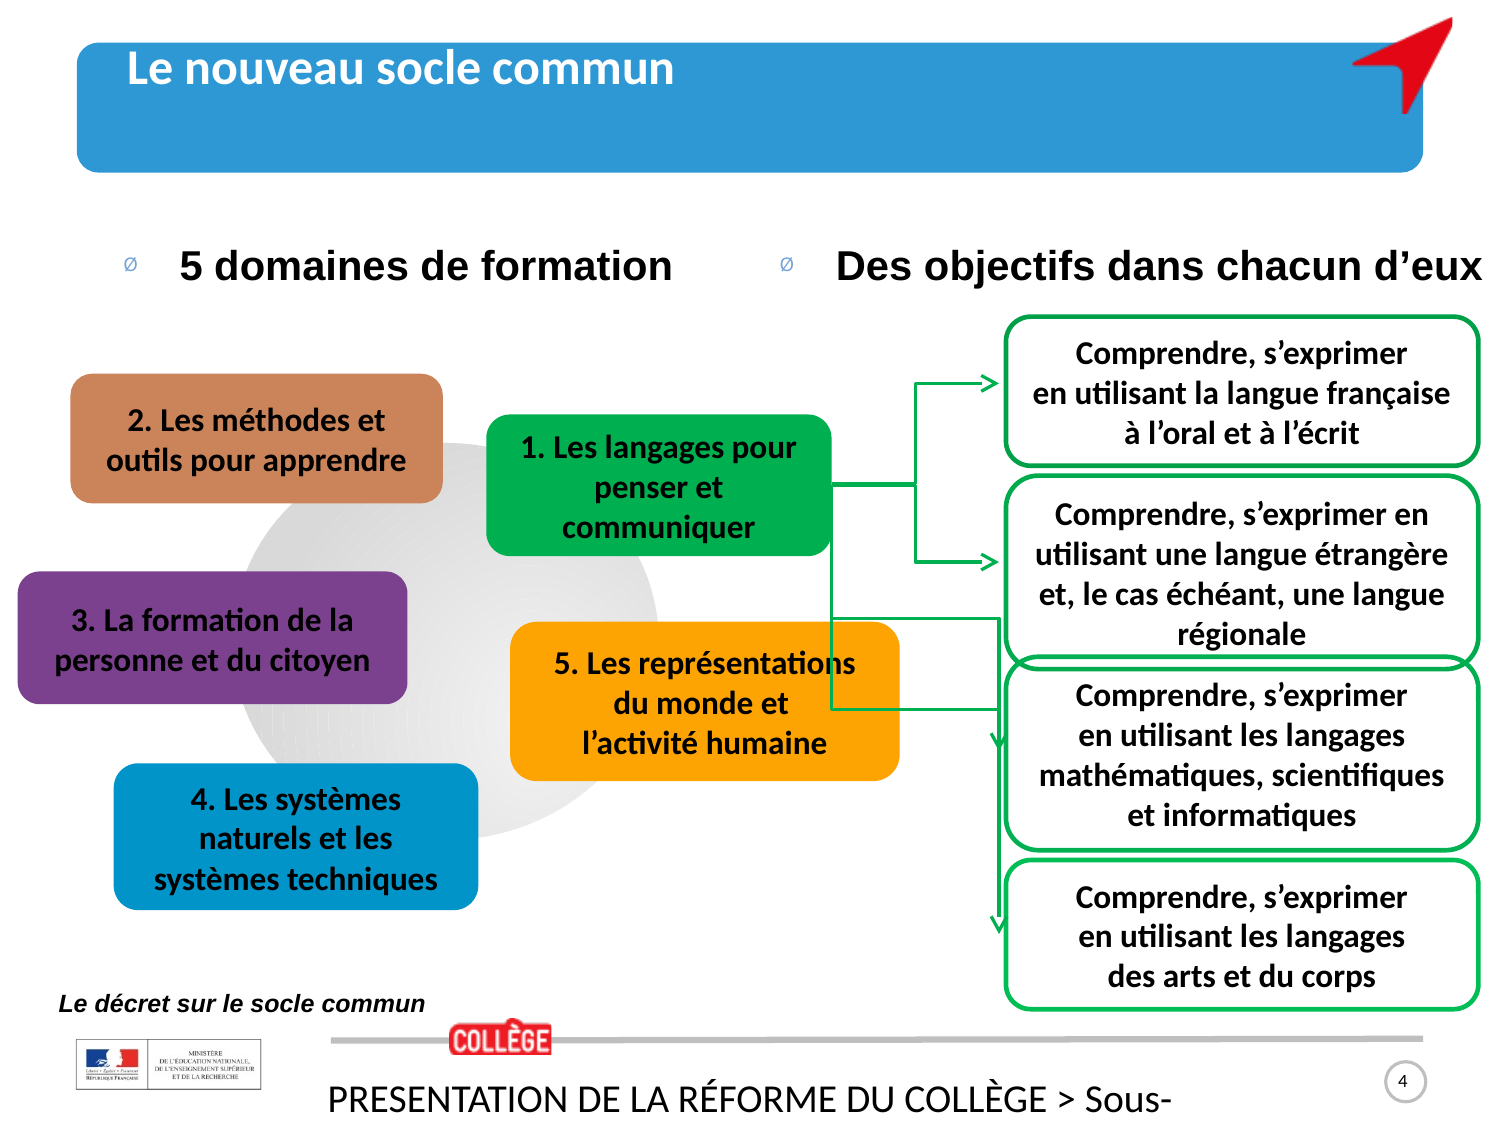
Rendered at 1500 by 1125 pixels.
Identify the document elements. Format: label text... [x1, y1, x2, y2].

picture [74, 1037, 263, 1091]
text_box 5. Les représentations du monde et l’activité humaine [833, 621, 900, 708]
text_box [243, 442, 658, 838]
text_box Comprendre, s’exprimer en utilisant la langue française à l’oral et à l’écrit [1005, 316, 1479, 466]
text_box Comprendre, s’exprimer en utilisant une langue étrangère et, le cas échéant, une langue régionale [1005, 475, 1479, 663]
text_box Comprendre, s’exprimer en utilisant les langages des arts et du corps [1005, 860, 1479, 1010]
text_box 5 domaines de formation [108, 231, 756, 297]
text_box Des objectifs dans chacun d’eux [764, 231, 1498, 297]
title Le nouveau socle commun [112, 26, 1424, 181]
text_box Comprendre, s’exprimer en utilisant les langages mathématiques, scientifiques et informatiques [1005, 656, 1479, 851]
text_box 4. Les systèmes naturels et les systèmes techniques [113, 763, 479, 911]
text_box Le décret sur le socle commun [43, 980, 442, 1025]
text_box 2. Les méthodes et outils pour apprendre [70, 373, 443, 504]
text_box 3. La formation de la personne et du citoyen [17, 571, 408, 705]
text_box 5. Les représentations du monde et l’activité humaine [510, 621, 900, 782]
text_box 1. Les langages pour penser et communiquer [486, 414, 832, 557]
